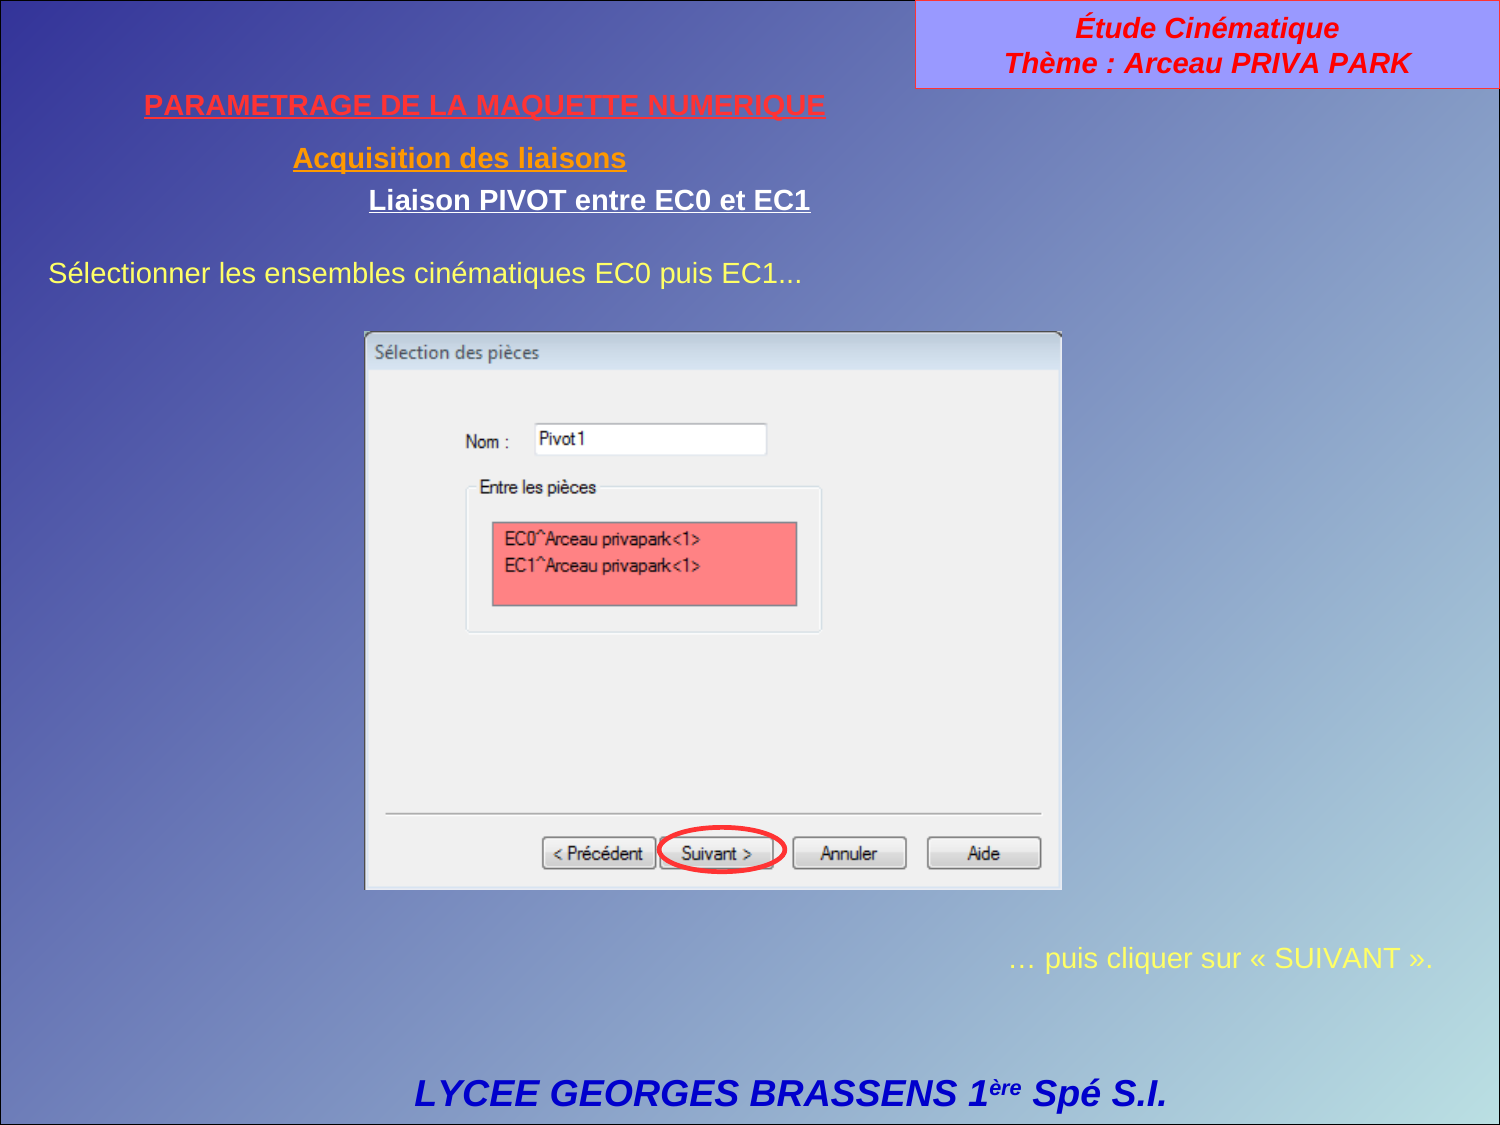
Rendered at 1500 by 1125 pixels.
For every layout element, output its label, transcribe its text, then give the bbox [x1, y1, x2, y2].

text_box Acquisition des liaisons [277, 131, 643, 183]
text_box PARAMETRAGE DE LA MAQUETTE NUMERIQUE [129, 78, 842, 129]
picture [364, 331, 1062, 890]
text_box … puis cliquer sur « SUIVANT ». [33, 932, 1449, 983]
text_box Sélectionner les ensembles cinématiques EC0 puis EC1... [33, 246, 1449, 298]
text_box Liaison PIVOT entre EC0 et EC1 [353, 173, 826, 224]
